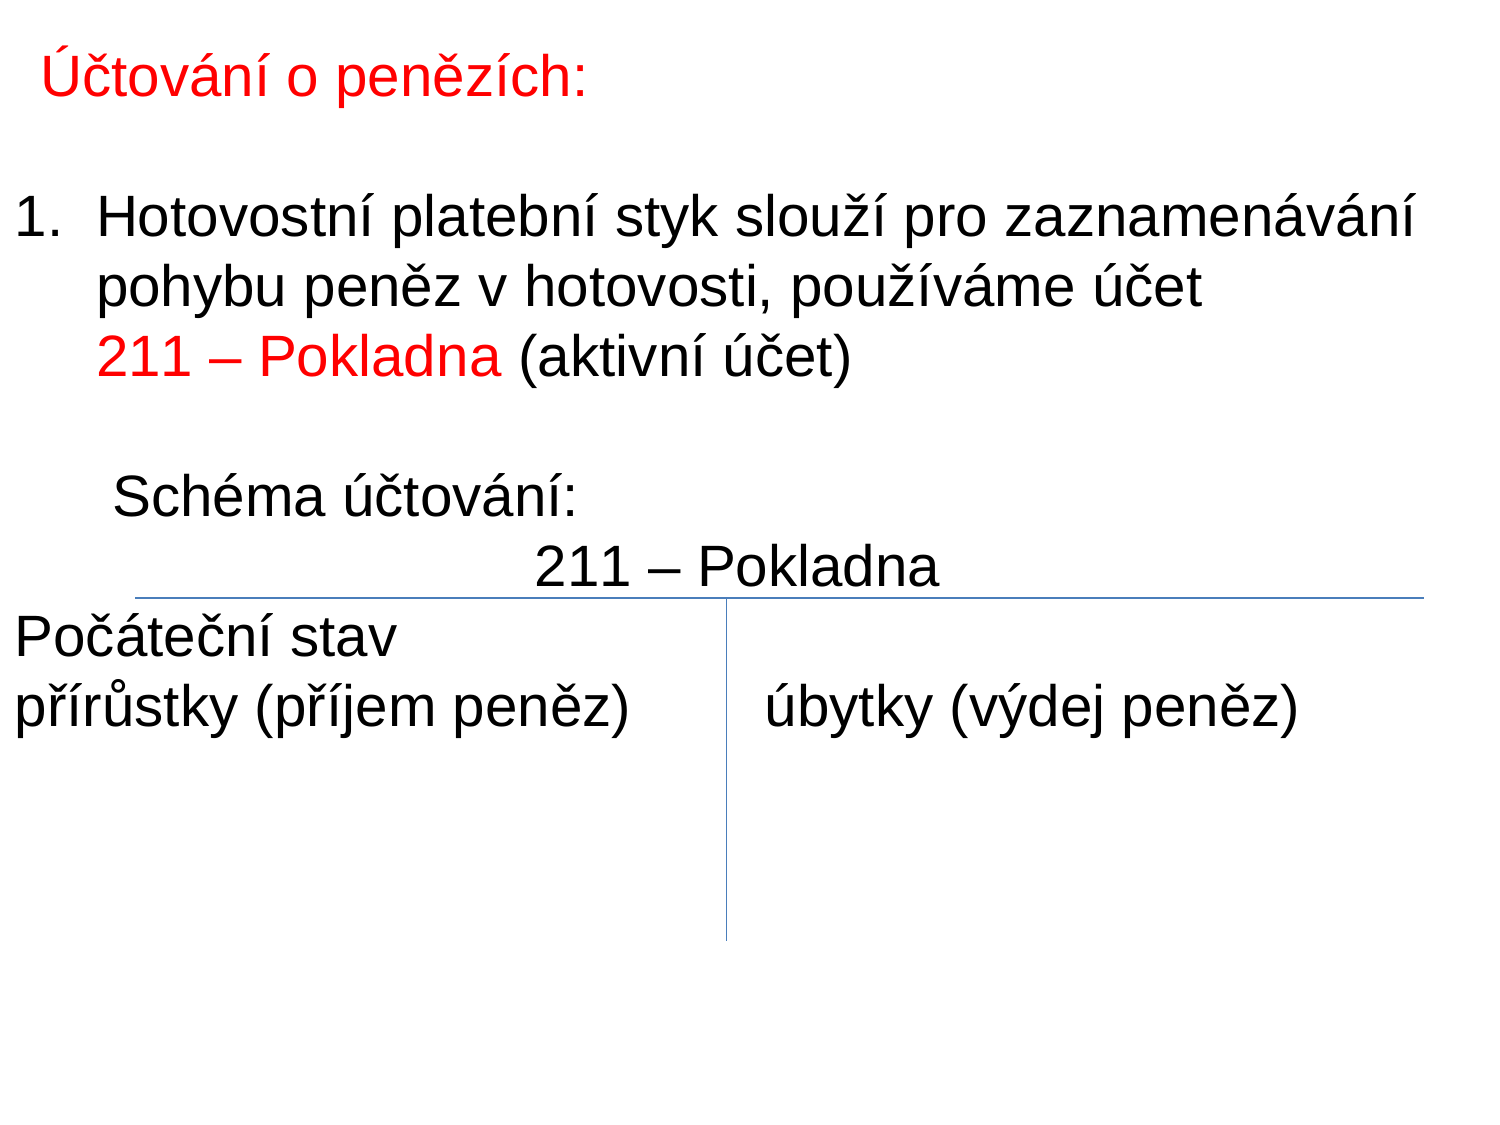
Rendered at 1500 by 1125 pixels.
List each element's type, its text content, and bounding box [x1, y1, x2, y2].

text_box Účtování o penězích: Hotovostní platební styk slouží pro zaznamenávání pohybu peněz v hotovosti, používáme účet 211 – Pokladna (aktivní účet) Schéma účtování: 211 – Pokladna Počáteční stav přírůstky (příjem peněz) úbytky (výdej peněz) [0, 30, 1471, 1027]
